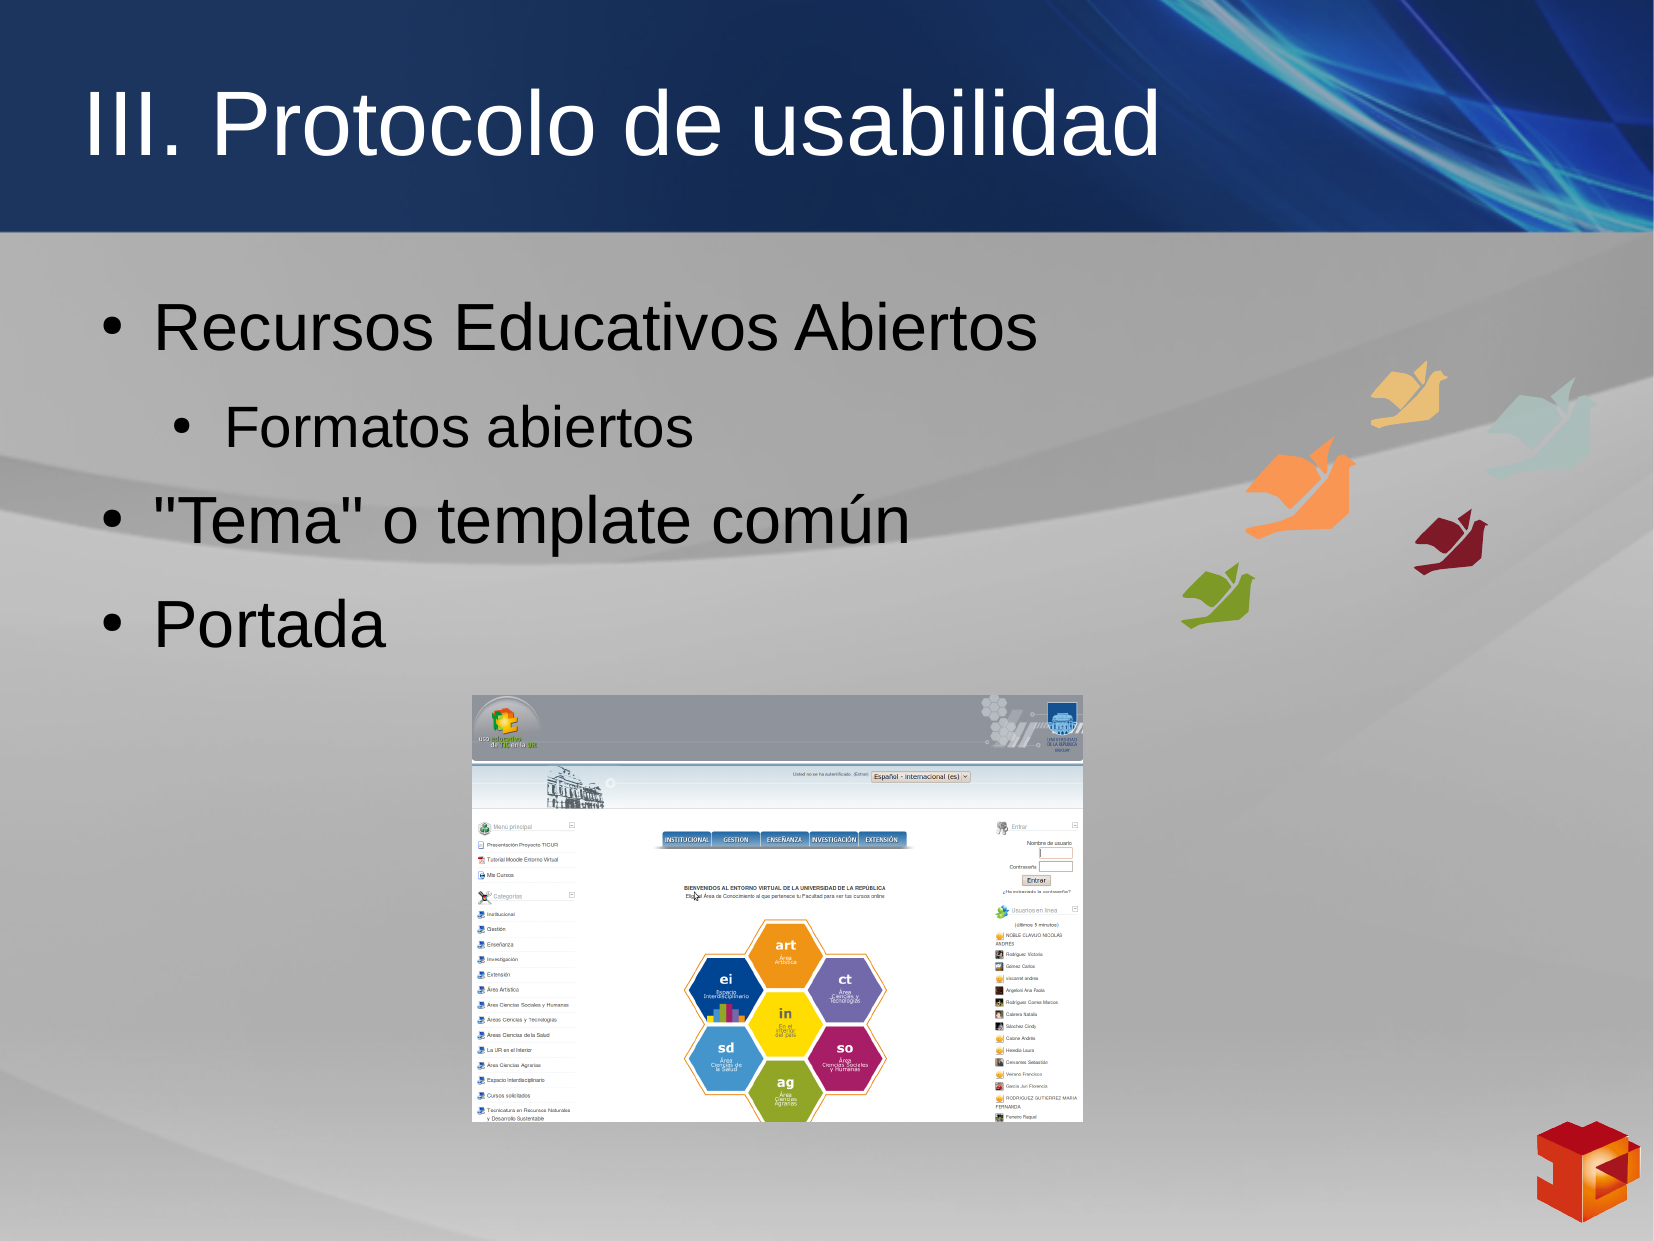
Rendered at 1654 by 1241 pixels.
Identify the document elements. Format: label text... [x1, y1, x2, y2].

picture [0, 0, 1654, 1241]
title III. Protocolo de usabilidad [82, 19, 1571, 228]
list Recursos Educativos Abiertos Formatos abiertos "Tema" o template común Portada [82, 290, 1571, 1109]
